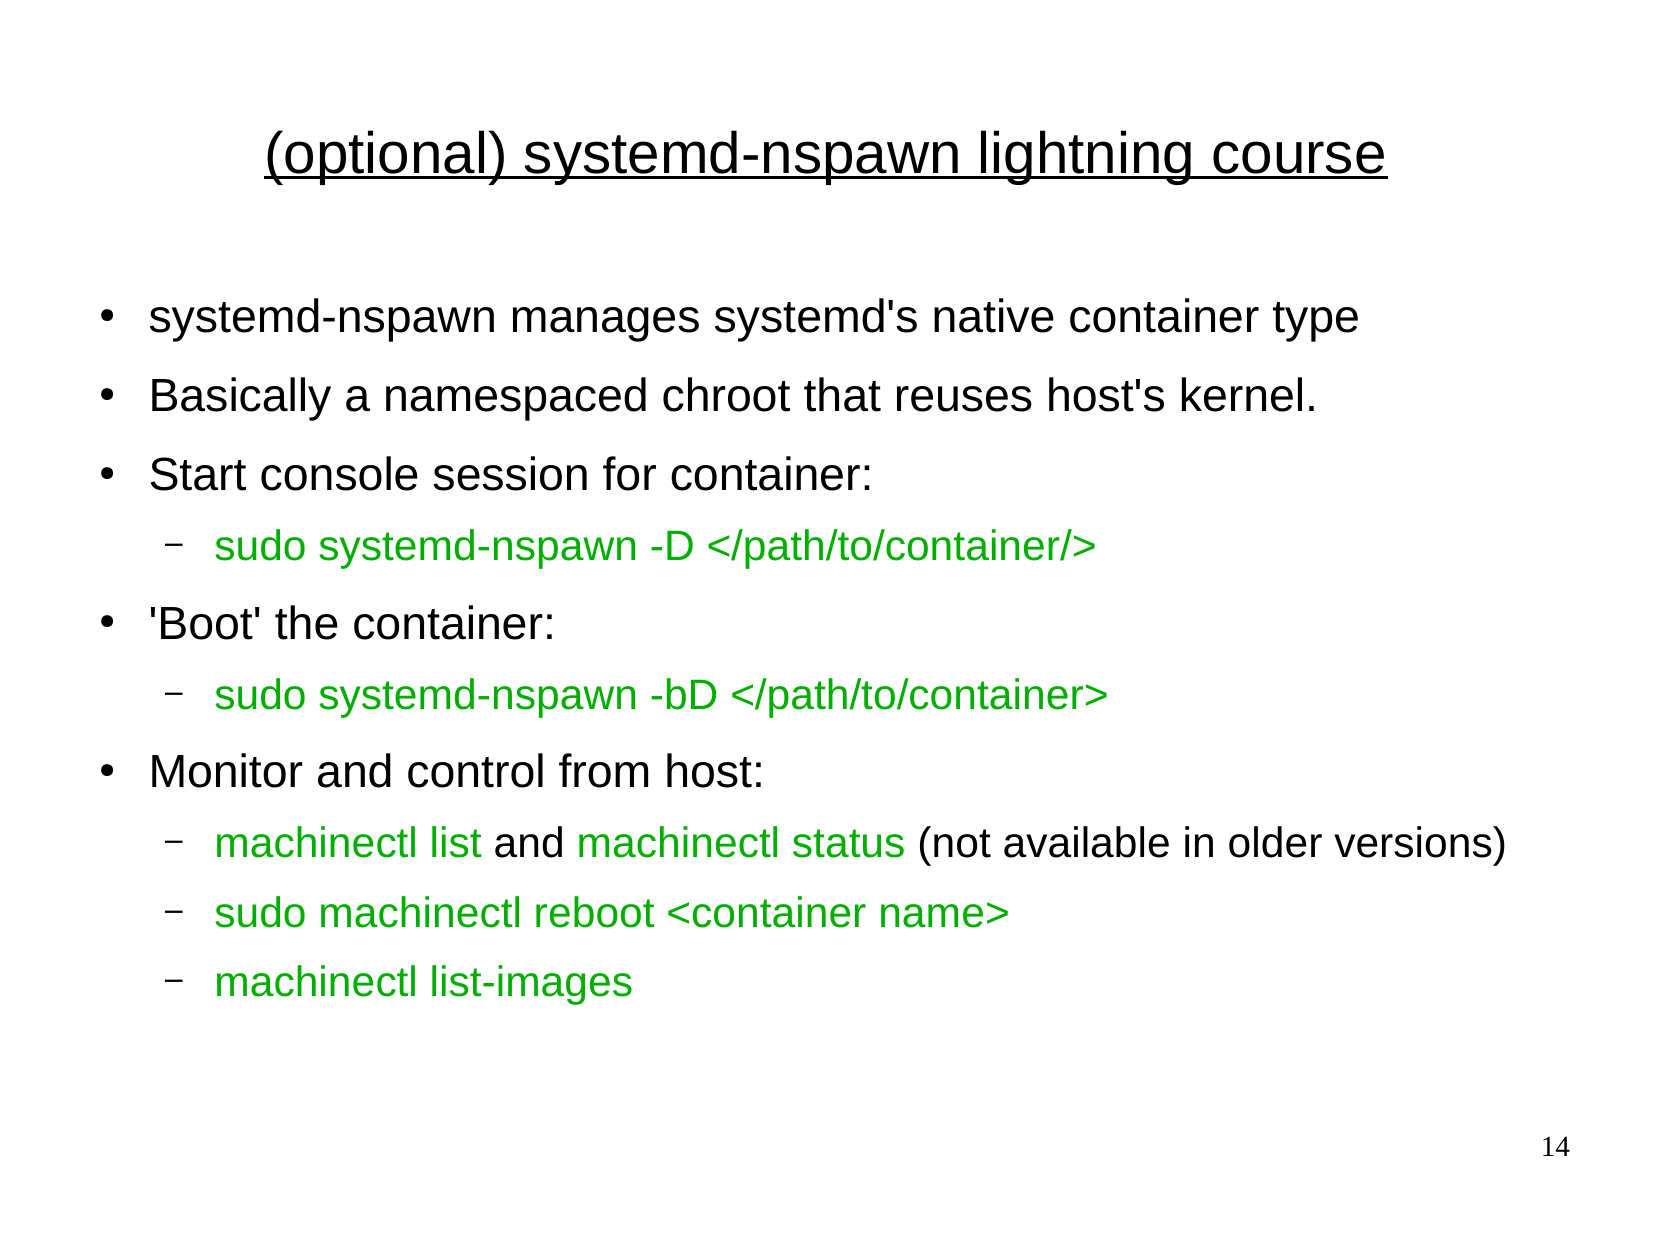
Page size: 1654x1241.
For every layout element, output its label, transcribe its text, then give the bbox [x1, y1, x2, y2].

title (optional) systemd-nspawn lightning course [82, 49, 1571, 257]
list systemd-nspawn manages systemd's native container type Basically a namespaced chroot that reuses host's kernel. Start console session for container: sudo systemd-nspawn -D </path/to/container/> 'Boot' the container: sudo systemd-nspawn -bD </path/to/container> Monitor and control from host: machinectl list and machinectl status (not available in older versions) sudo machinectl reboot <container name> machinectl list-images [82, 290, 1571, 1010]
